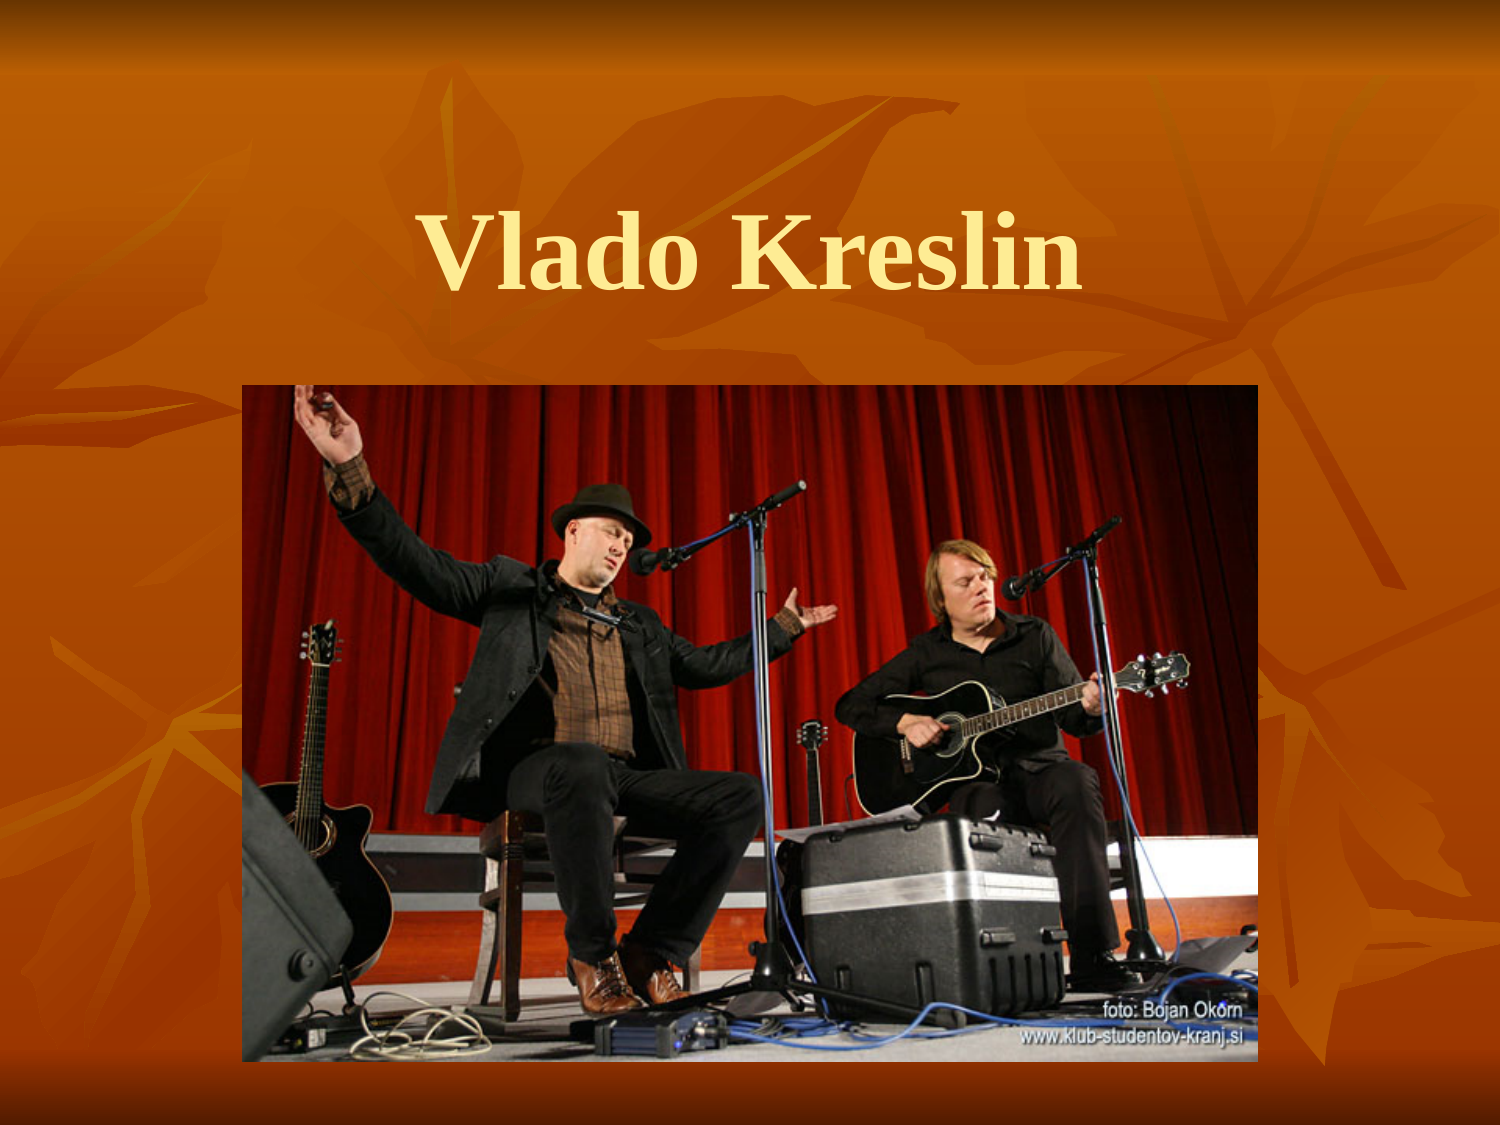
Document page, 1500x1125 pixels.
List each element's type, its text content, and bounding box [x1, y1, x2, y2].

title Vlado Kreslin [112, 101, 1388, 387]
picture [242, 385, 1258, 1062]
